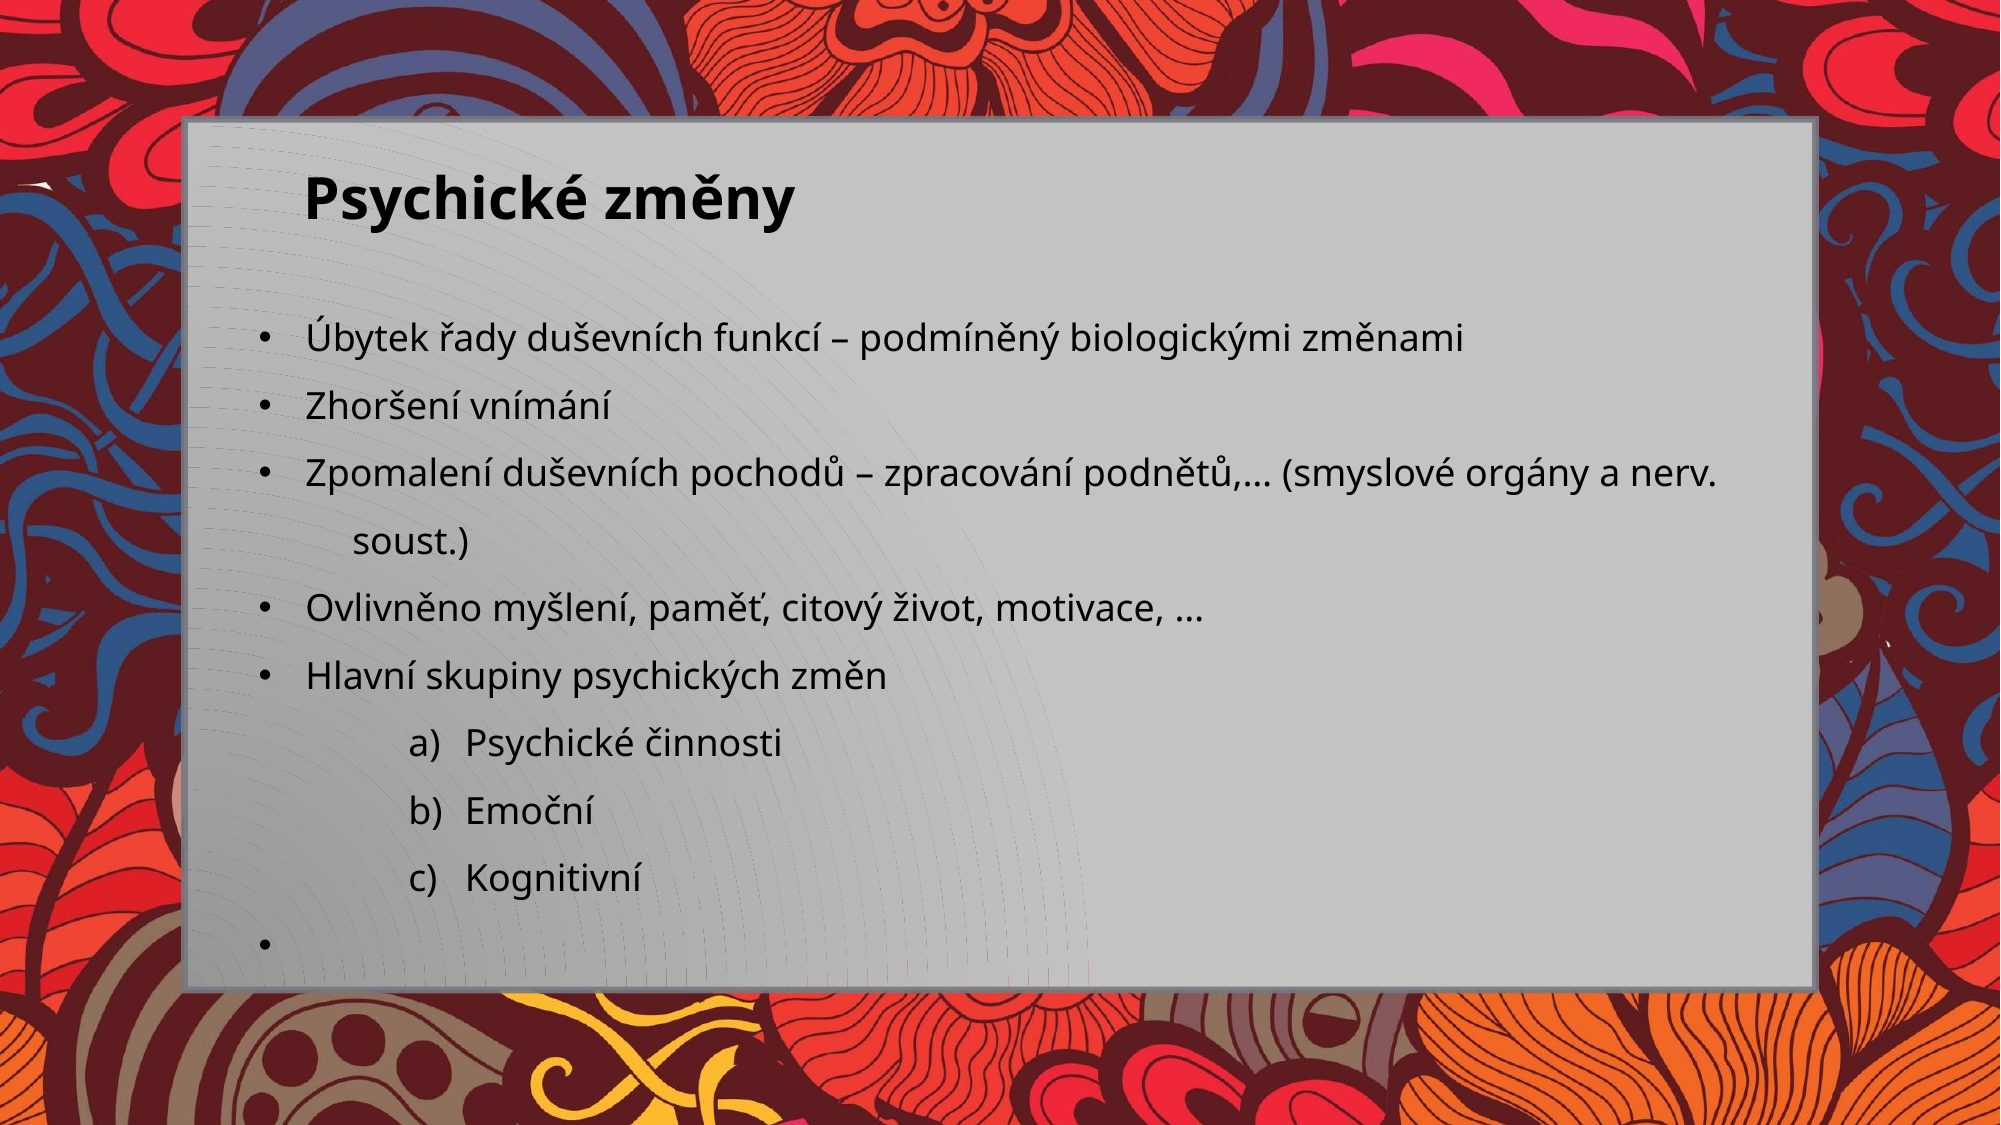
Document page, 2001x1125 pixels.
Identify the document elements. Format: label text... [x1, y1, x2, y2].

text_box Psychické změny Úbytek řady duševních funkcí – podmíněný biologickými změnami Zhoršení vnímání Zpomalení duševních pochodů – zpracování podnětů,… (smyslové orgány a nerv. soust.) Ovlivněno myšlení, paměť, citový život, motivace, … Hlavní skupiny psychických změn Psychické činnosti Emoční Kognitivní [184, 119, 1816, 990]
picture [0, 0, 2000, 1125]
